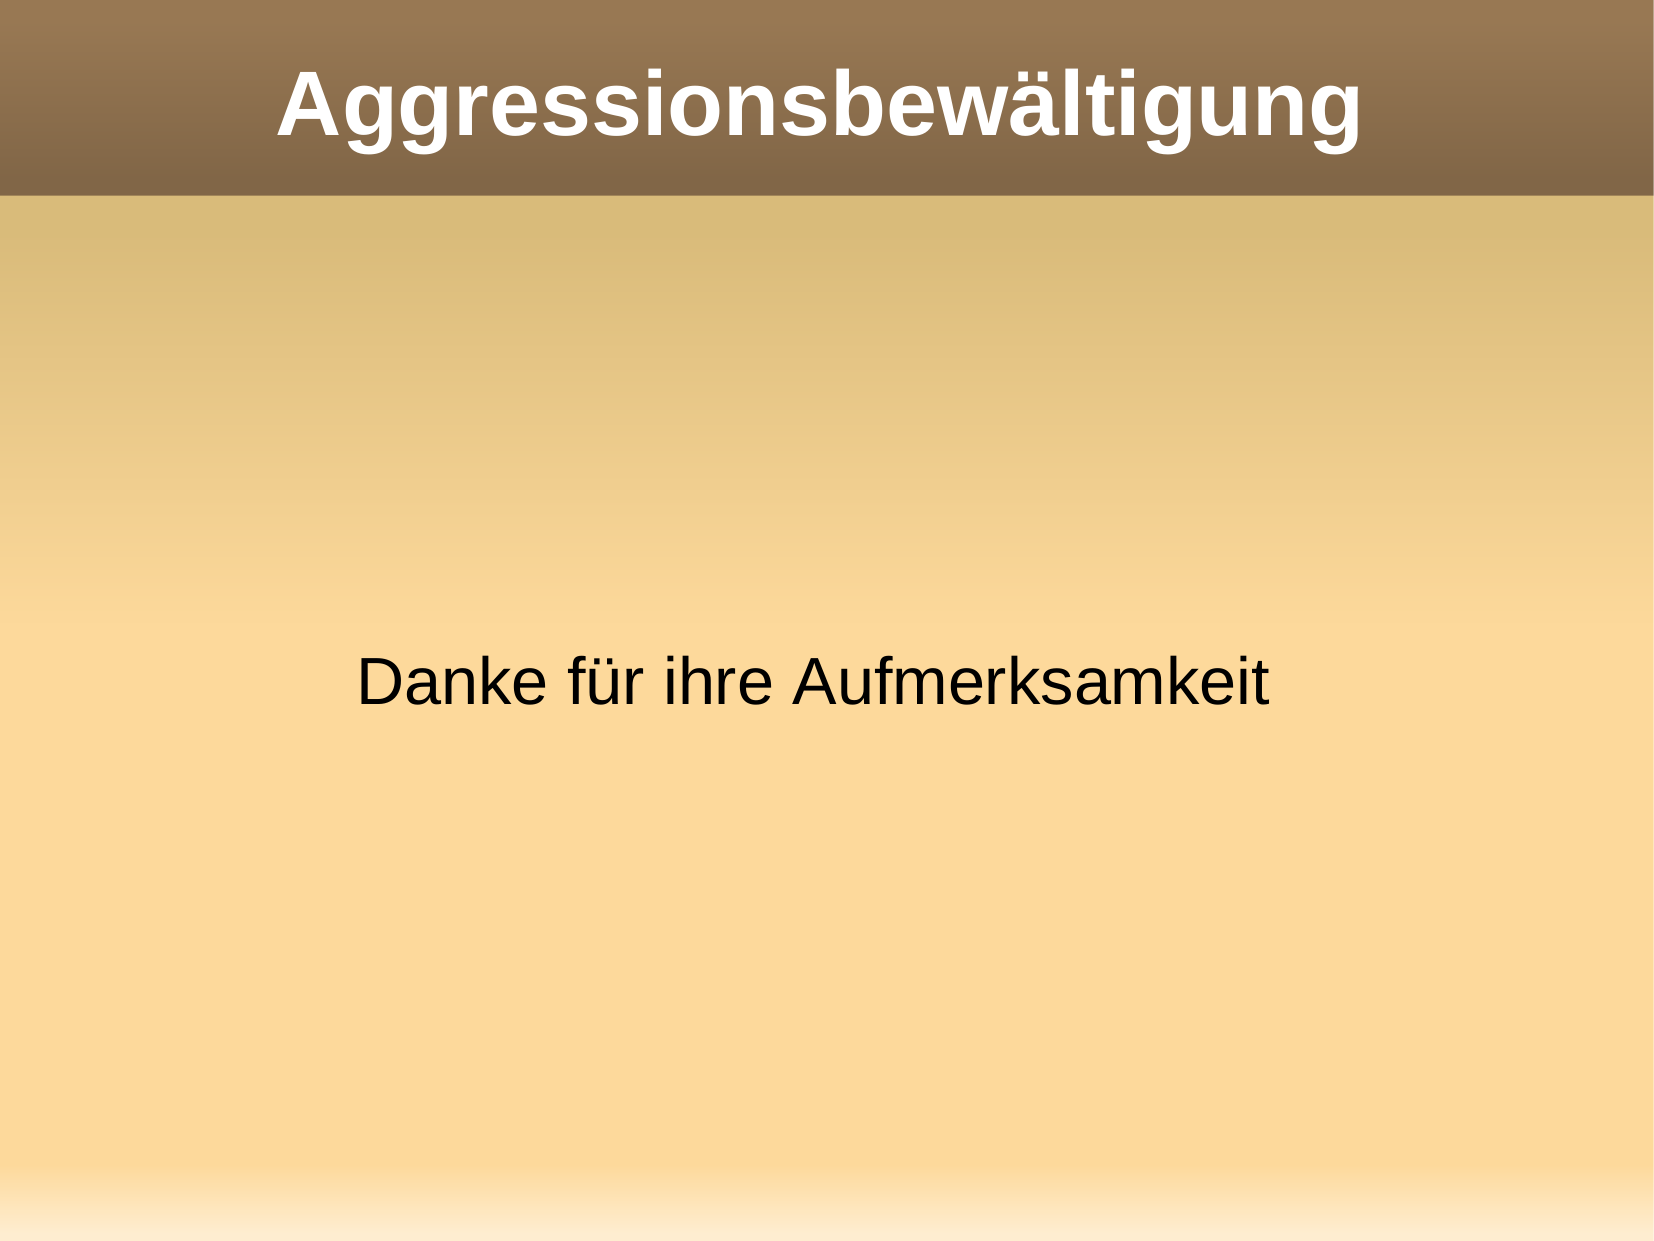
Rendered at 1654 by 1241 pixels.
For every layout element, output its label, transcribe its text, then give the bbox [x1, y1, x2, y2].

subtitle Danke für ihre Aufmerksamkeit [69, 332, 1558, 1032]
picture [0, 0, 1654, 1241]
title Aggressionsbewältigung [76, 0, 1565, 208]
